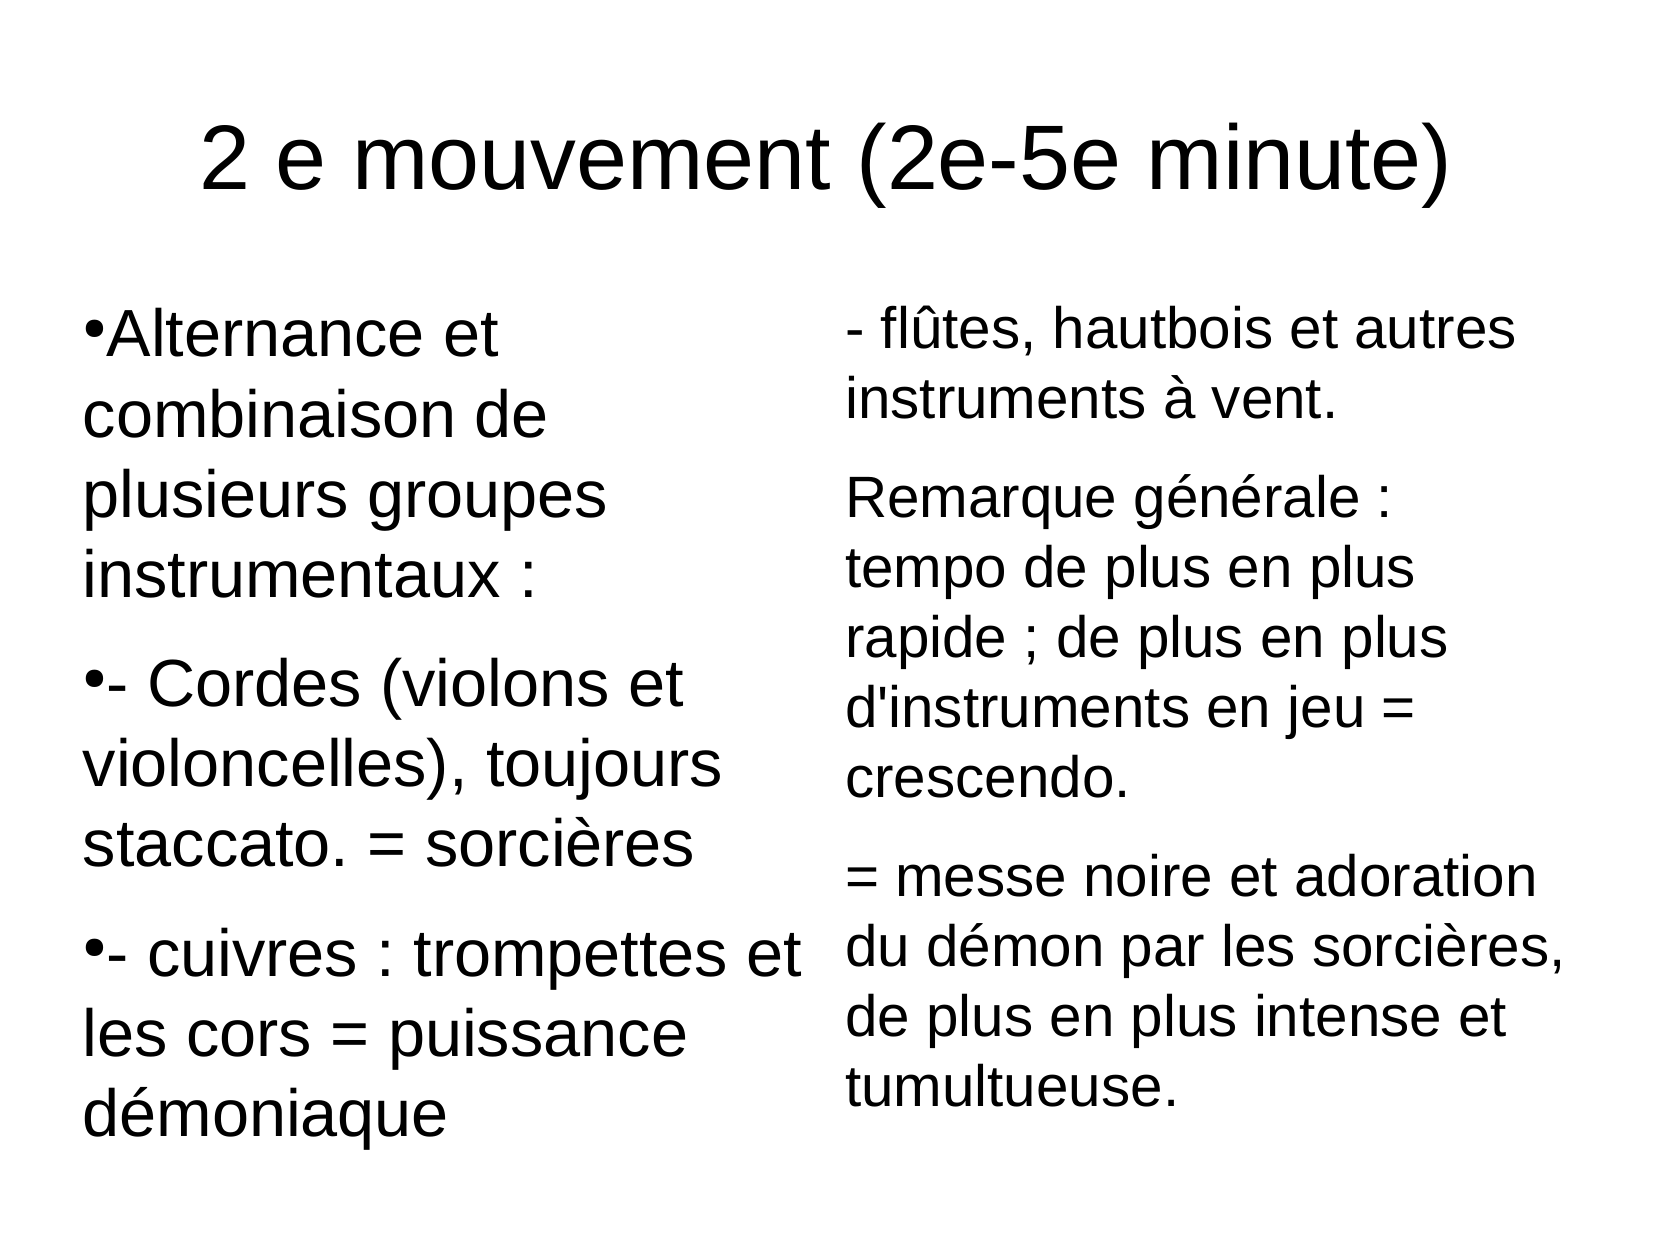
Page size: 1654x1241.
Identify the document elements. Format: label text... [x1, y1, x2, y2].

list - flûtes, hautbois et autres instruments à vent. Remarque générale : tempo de plus en plus rapide ; de plus en plus d'instruments en jeu = crescendo. = messe noire et adoration du démon par les sorcières, de plus en plus intense et tumultueuse. [845, 290, 1572, 1241]
title 2 e mouvement (2e-5e minute) [82, 49, 1571, 257]
list Alternance et combinaison de plusieurs groupes instrumentaux : - Cordes (violons et violoncelles), toujours staccato. = sorcières - cuivres : trompettes et les cors = puissance démoniaque [82, 290, 809, 1172]
